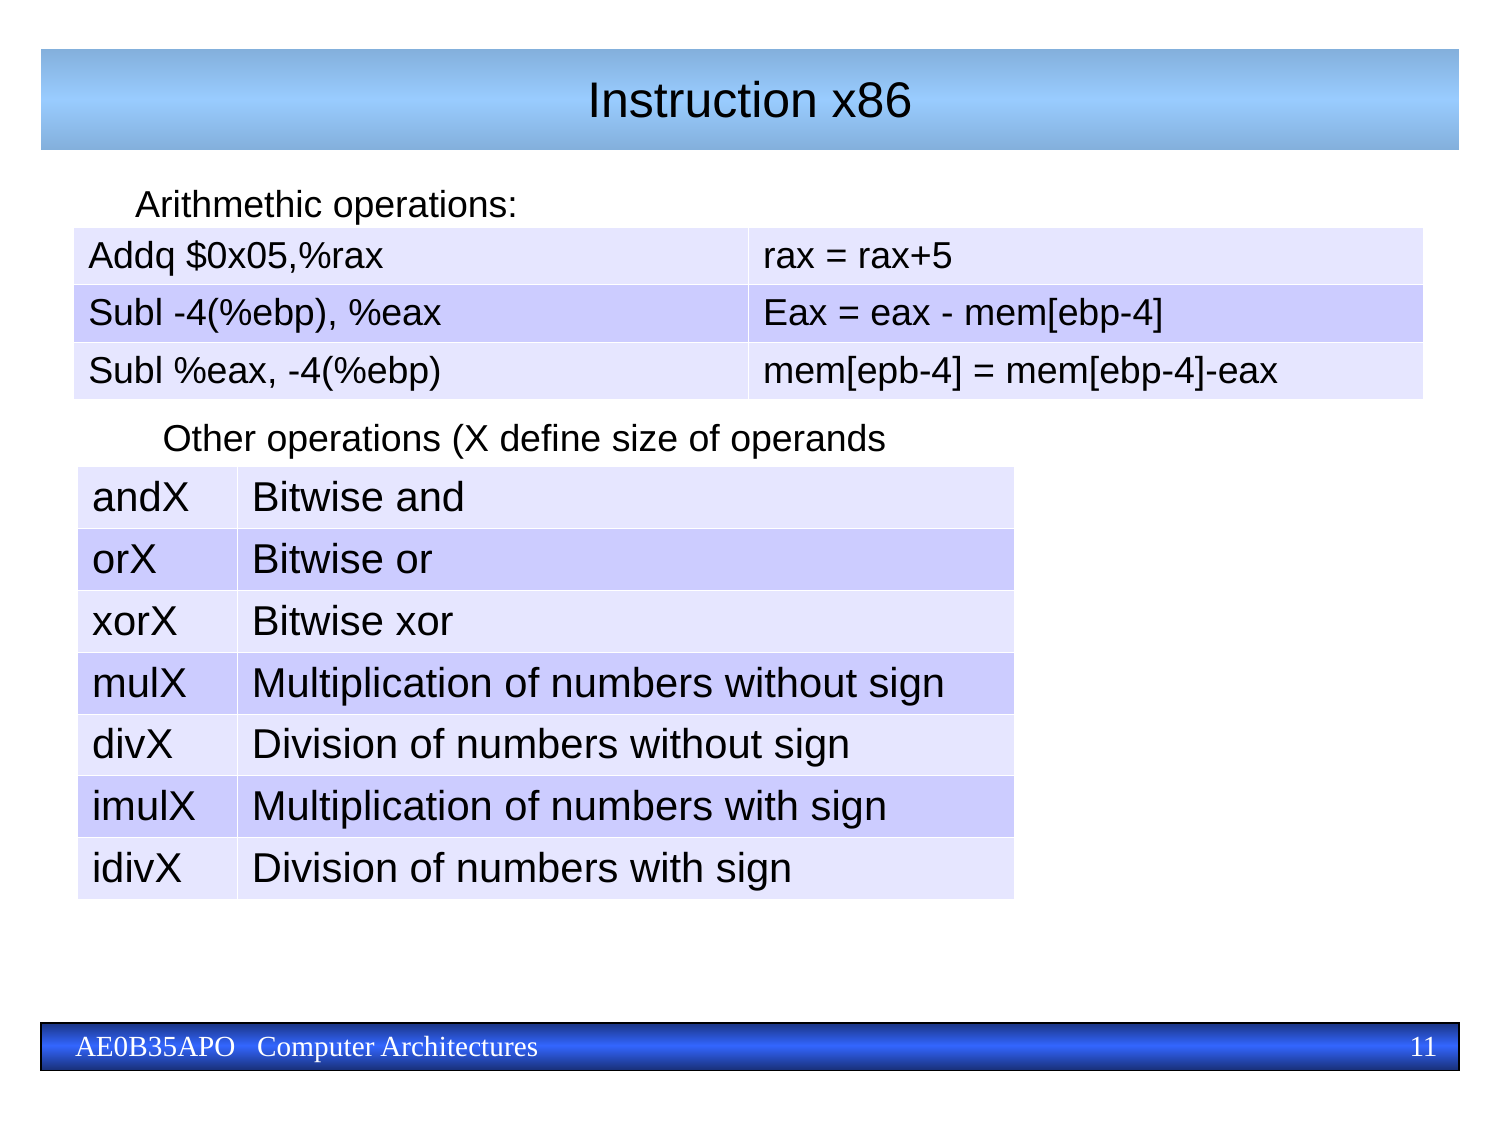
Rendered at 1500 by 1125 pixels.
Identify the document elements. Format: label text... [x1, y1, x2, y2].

table_cell idivX [78, 838, 237, 899]
table_cell Subl -4(%ebp), %eax [74, 285, 748, 342]
title Instruction x86 [41, 49, 1459, 150]
table_header Addq $0x05,%rax [74, 228, 748, 284]
table_header Bitwise and [238, 467, 1014, 528]
table_cell Division of numbers with sign [238, 838, 1014, 899]
table_cell xorX [78, 591, 237, 652]
table_cell divX [78, 715, 237, 775]
table_header rax = rax+5 [749, 228, 1423, 284]
table_cell Bitwise xor [238, 591, 1014, 652]
table_cell Subl %eax, -4(%ebp) [74, 343, 748, 399]
table_cell Division of numbers without sign [238, 715, 1014, 775]
table_cell mulX [78, 653, 237, 714]
table_cell Eax = eax - mem[ebp-4] [749, 285, 1423, 342]
table_cell orX [78, 529, 237, 590]
table_cell Multiplication of numbers with sign [238, 776, 1014, 837]
table_cell imulX [78, 776, 237, 837]
table_cell Multiplication of numbers without sign [238, 653, 1014, 714]
text_box Other operations (X define size of operands [147, 409, 902, 467]
table_cell Bitwise or [238, 529, 1014, 590]
table_header andX [78, 467, 237, 528]
table_cell mem[epb-4] = mem[ebp-4]-eax [749, 343, 1423, 399]
text_box Arithmethic operations: [120, 176, 533, 234]
